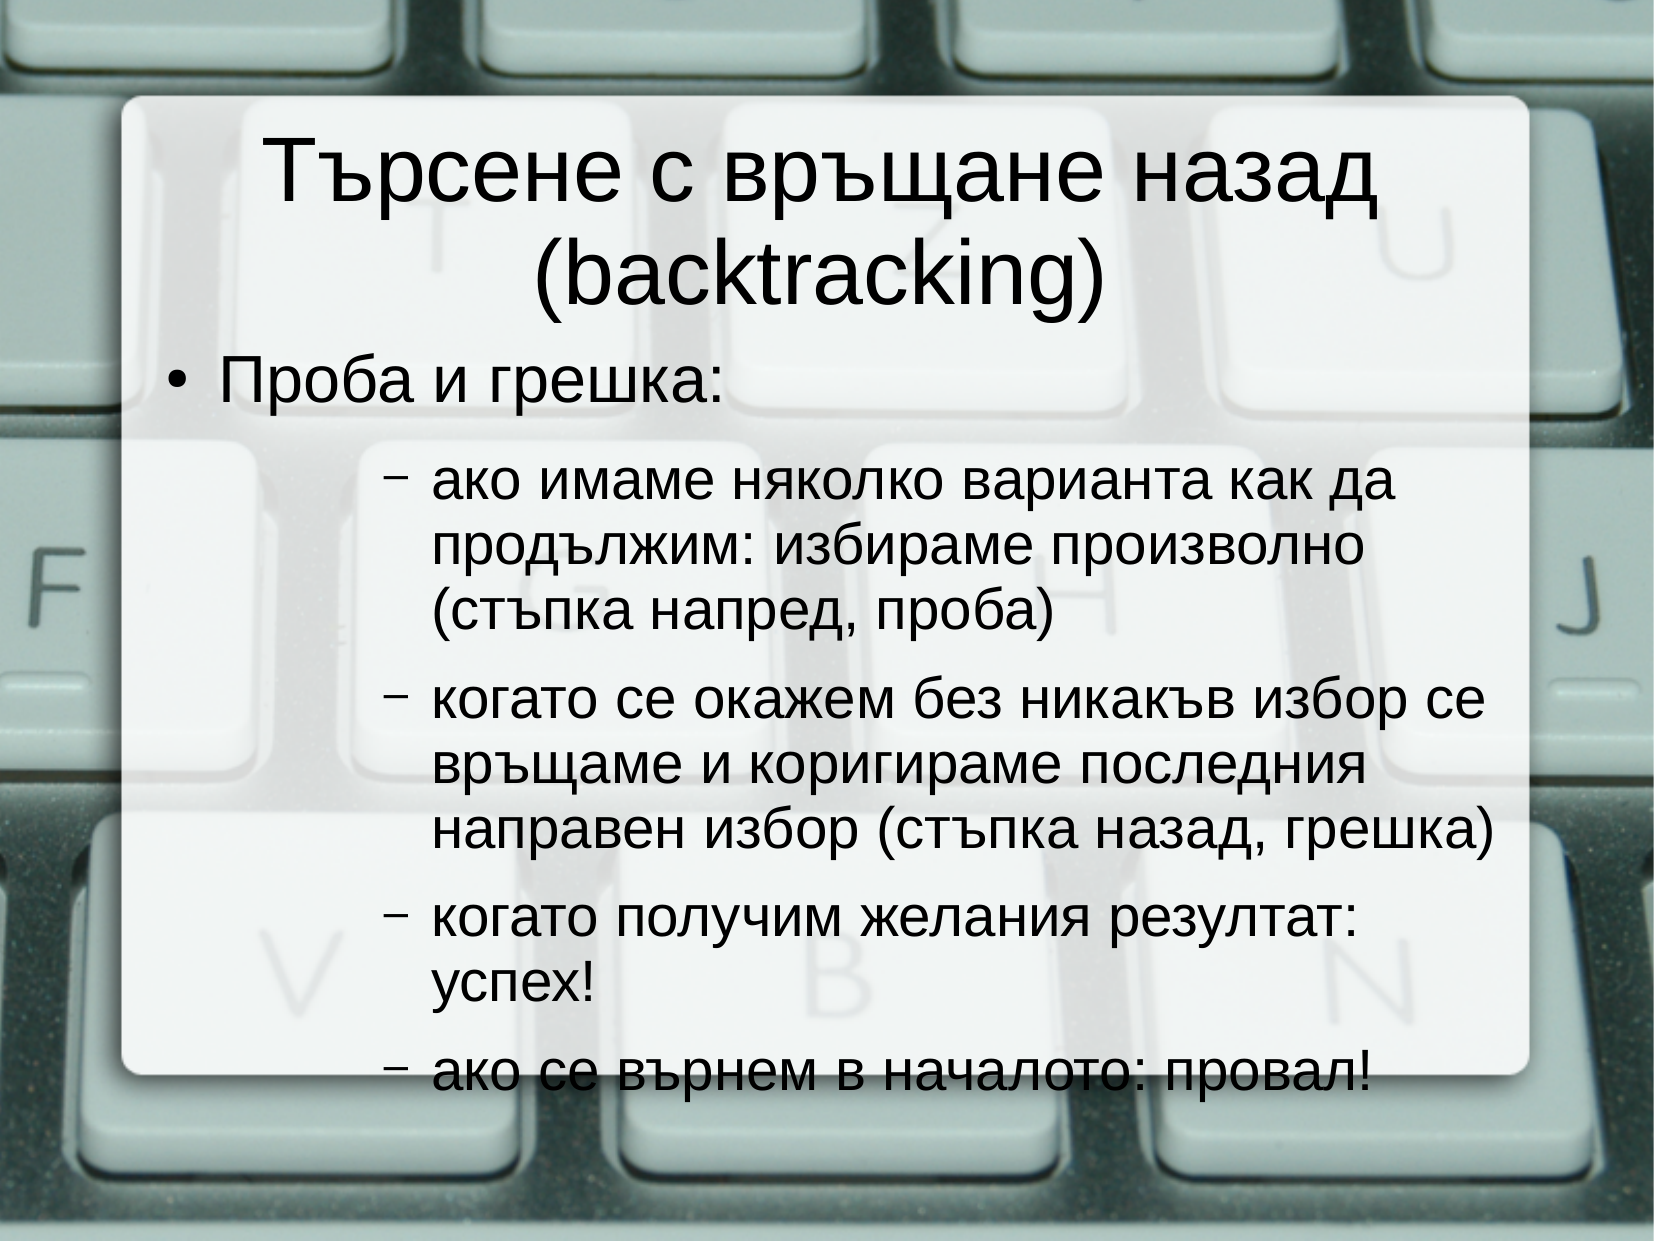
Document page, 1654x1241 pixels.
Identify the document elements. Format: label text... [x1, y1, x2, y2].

picture [0, 0, 1654, 1241]
title Търсене с връщане назад (backtracking) [135, 117, 1506, 325]
list Проба и грешка: ако имаме няколко варианта как да продължим: избираме произволно (стъпка напред, проба) когато се окажем без никакъв избор се връщаме и коригираме последния направен избор (стъпка назад, грешка) когато получим желания резултат: успех! ако се върнем в началото: провал! [147, 342, 1506, 1105]
